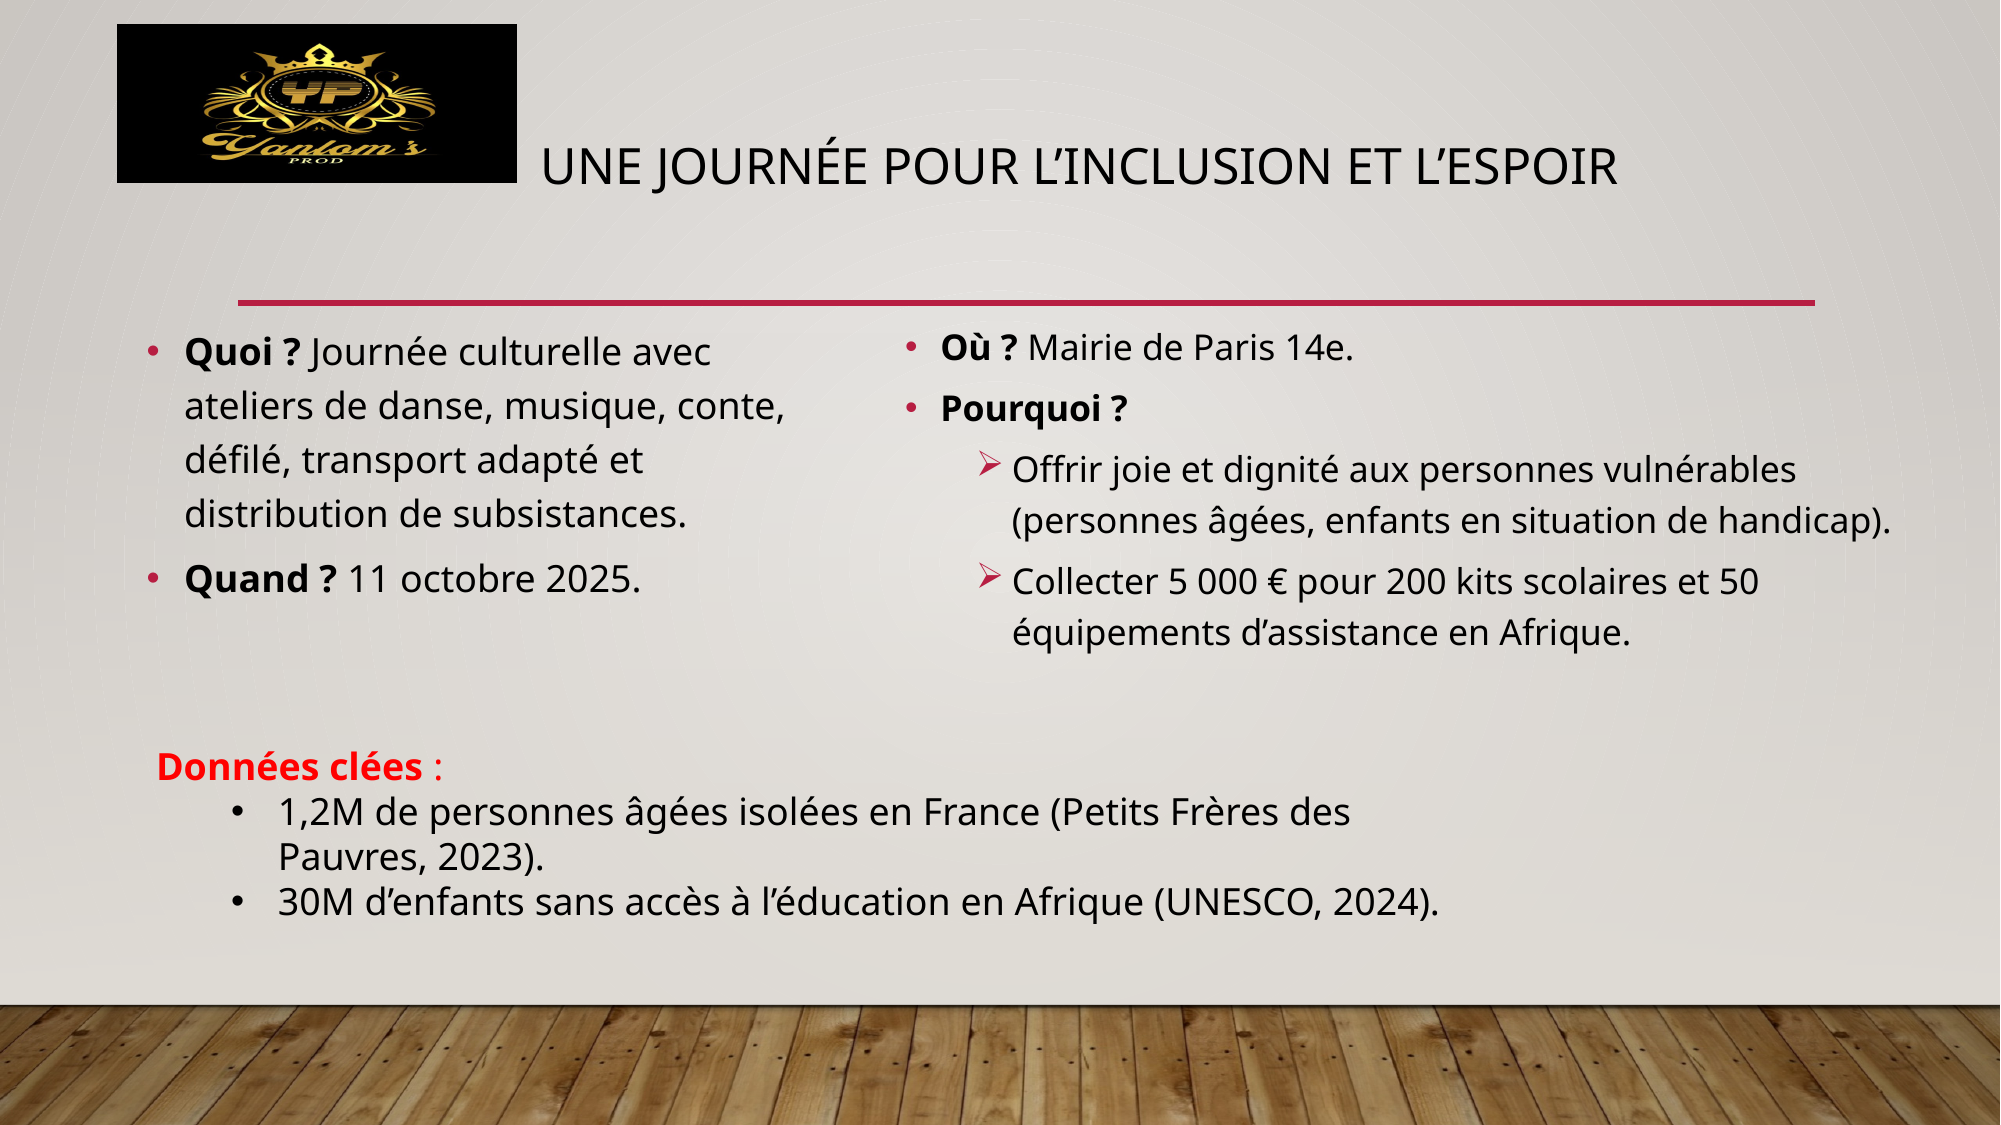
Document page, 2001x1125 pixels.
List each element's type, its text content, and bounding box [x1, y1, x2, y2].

list Quoi ? Journée culturelle avec ateliers de danse, musique, conte, défilé, transport adapté et distribution de subsistances. Quand ? 11 octobre 2025. [56, 251, 818, 662]
title Une Journée pour l’Inclusion et l’Espoir [291, 133, 1868, 232]
list Où ? Mairie de Paris 14e. Pourquoi ? Offrir joie et dignité aux personnes vulnérables (personnes âgées, enfants en situation de handicap). Collecter 5 000 € pour 200 kits scolaires et 50 équipements d’assistance en Afrique. [818, 251, 1911, 714]
text_box Données clées : 1,2M de personnes âgées isolées en France (Petits Frères des Pauvres, 2023). 30M d’enfants sans accès à l’éducation en Afrique (UNESCO, 2024). [141, 735, 1508, 931]
picture [117, 24, 517, 183]
picture [0, 1005, 2000, 1125]
